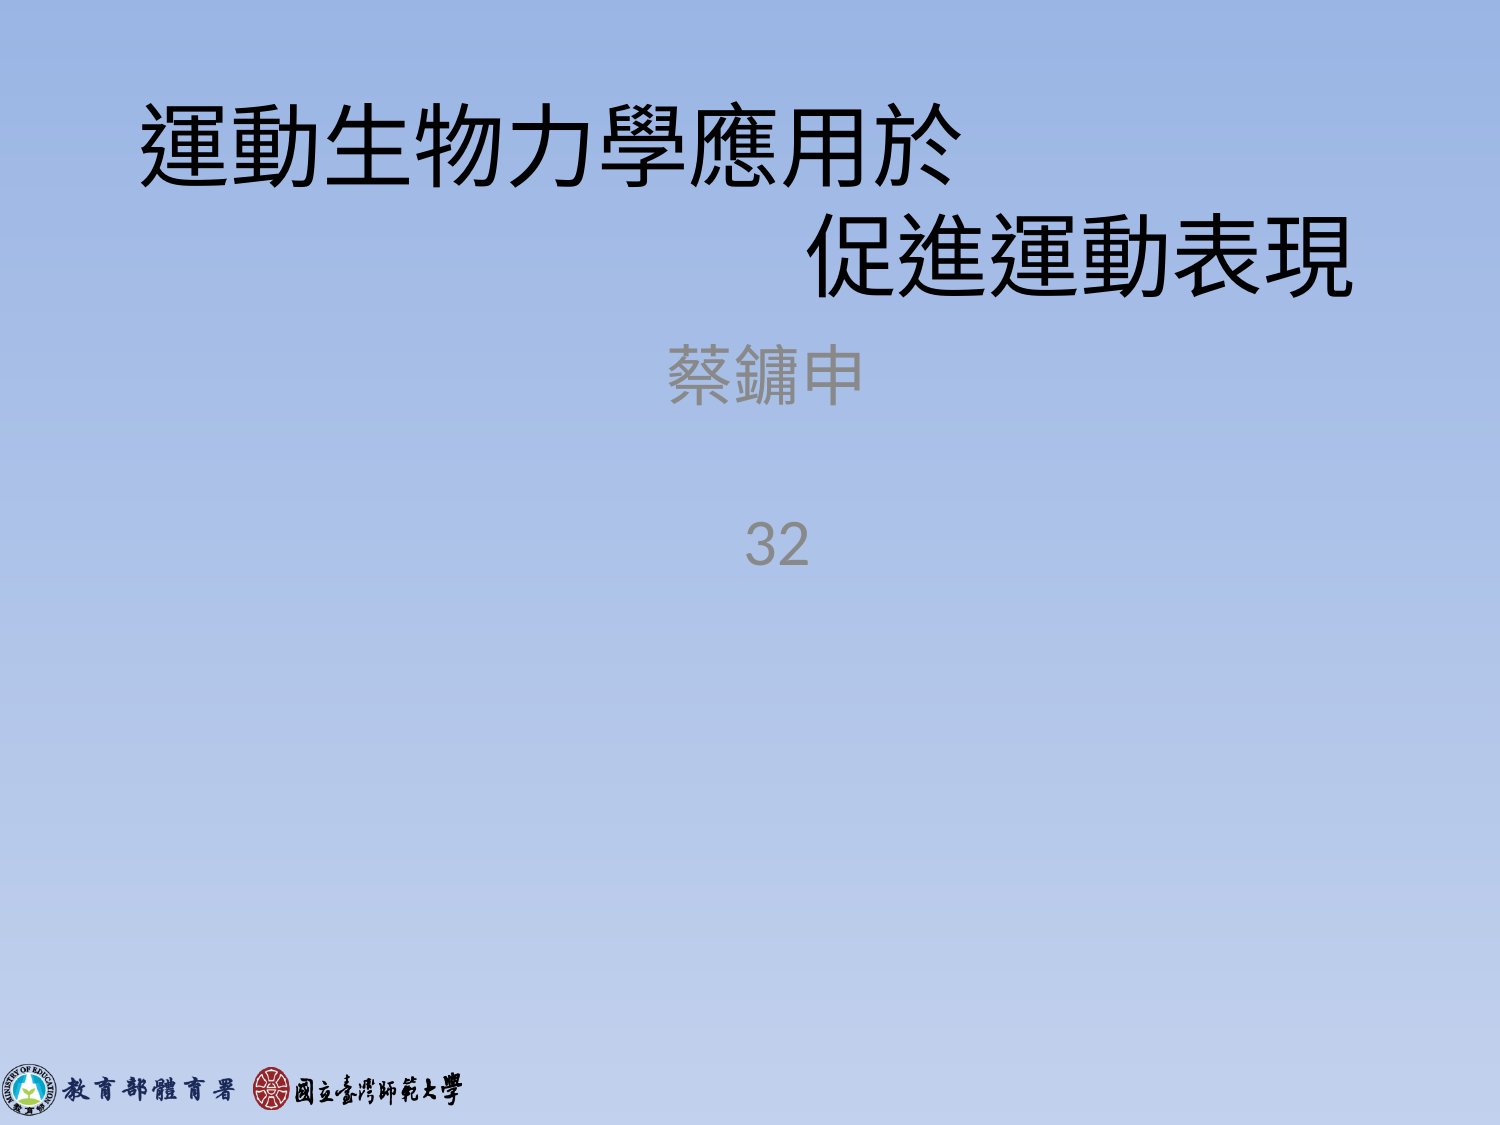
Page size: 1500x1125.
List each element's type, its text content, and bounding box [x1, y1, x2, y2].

title 運動生物力學應用於 促進運動表現 [121, 78, 1397, 320]
picture [253, 1067, 462, 1110]
subtitle 蔡鏞申 [242, 326, 1293, 433]
picture [0, 1051, 243, 1125]
text_box 32 [251, 491, 1302, 598]
